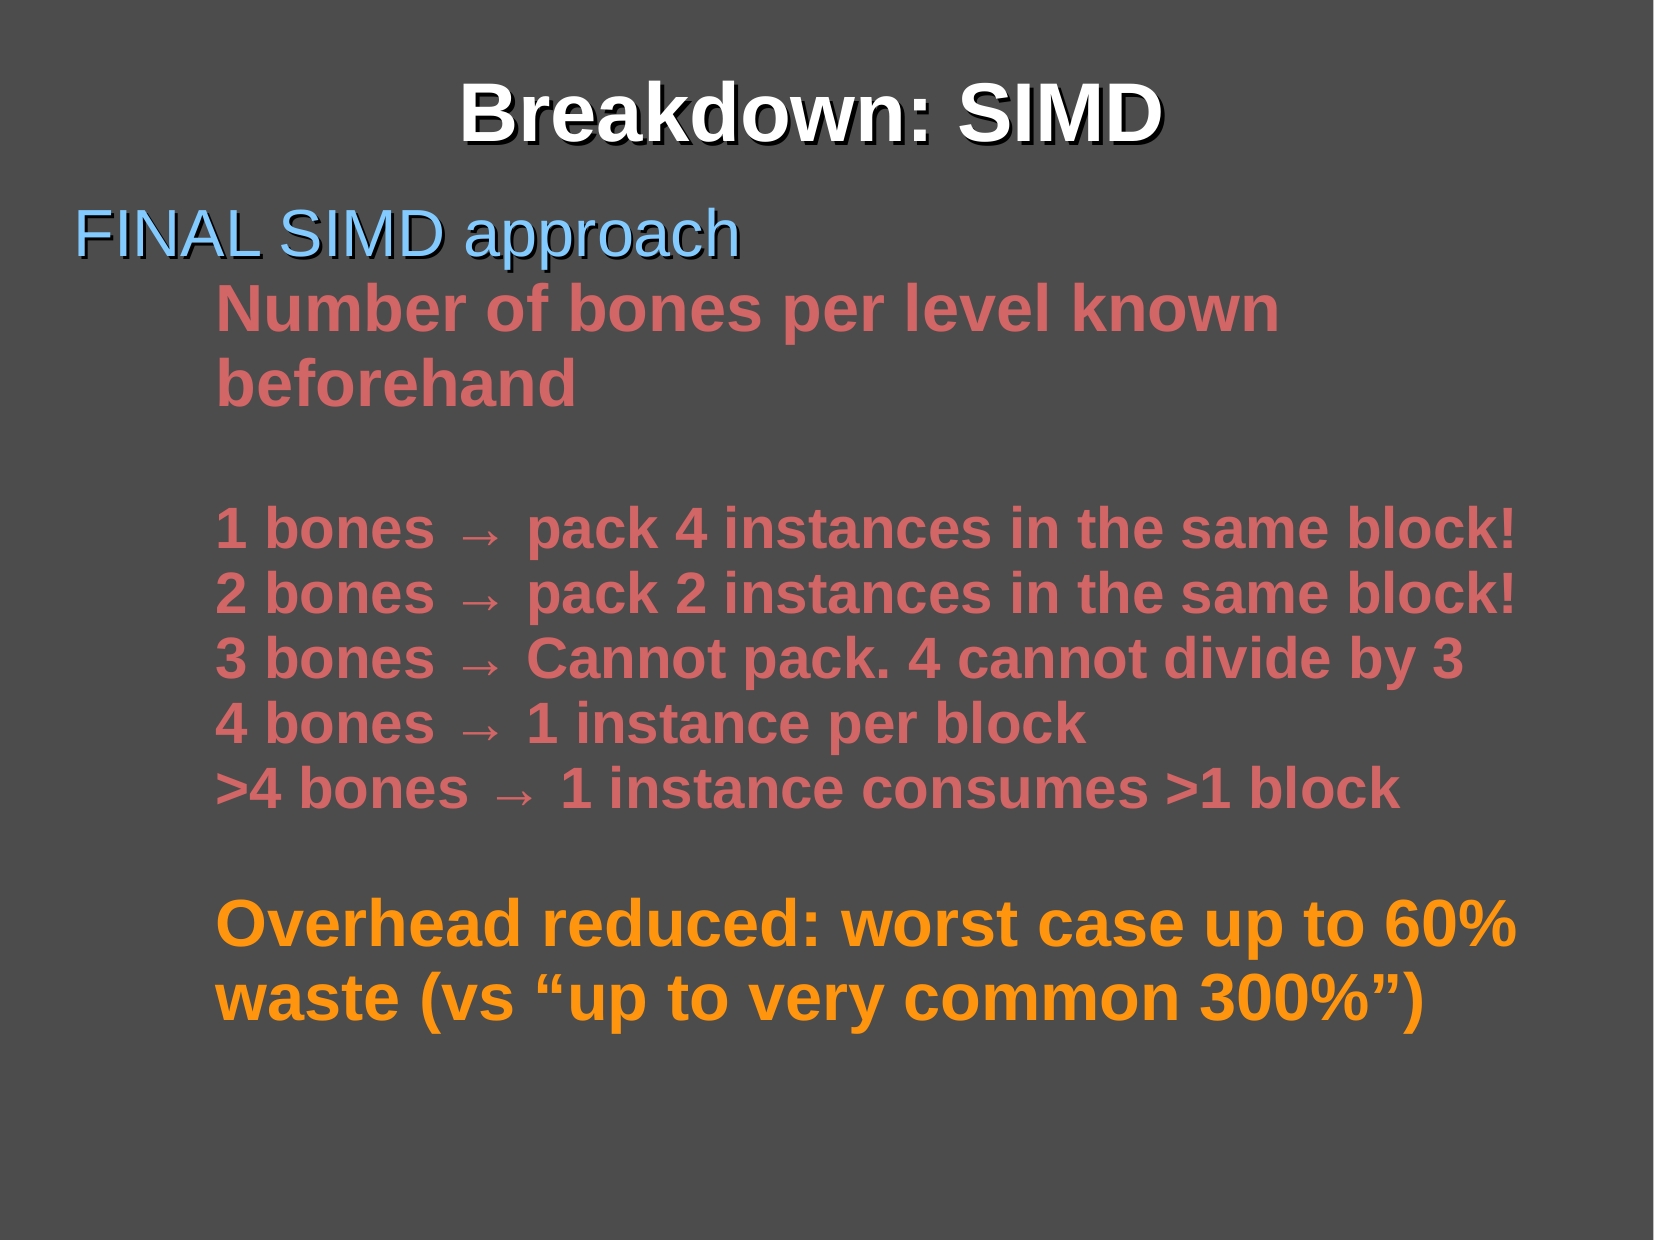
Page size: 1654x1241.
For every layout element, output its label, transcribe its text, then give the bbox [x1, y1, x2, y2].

text_box Breakdown: SIMD [88, 59, 1536, 168]
text_box FINAL SIMD approach Number of bones per level known beforehand 1 bones → pack 4 instances in the same block! 2 bones → pack 2 instances in the same block! 3 bones → Cannot pack. 4 cannot divide by 3 4 bones → 1 instance per block >4 bones → 1 instance consumes >1 block Overhead reduced: worst case up to 60% waste (vs “up to very common 300%”) [59, 189, 1565, 1044]
